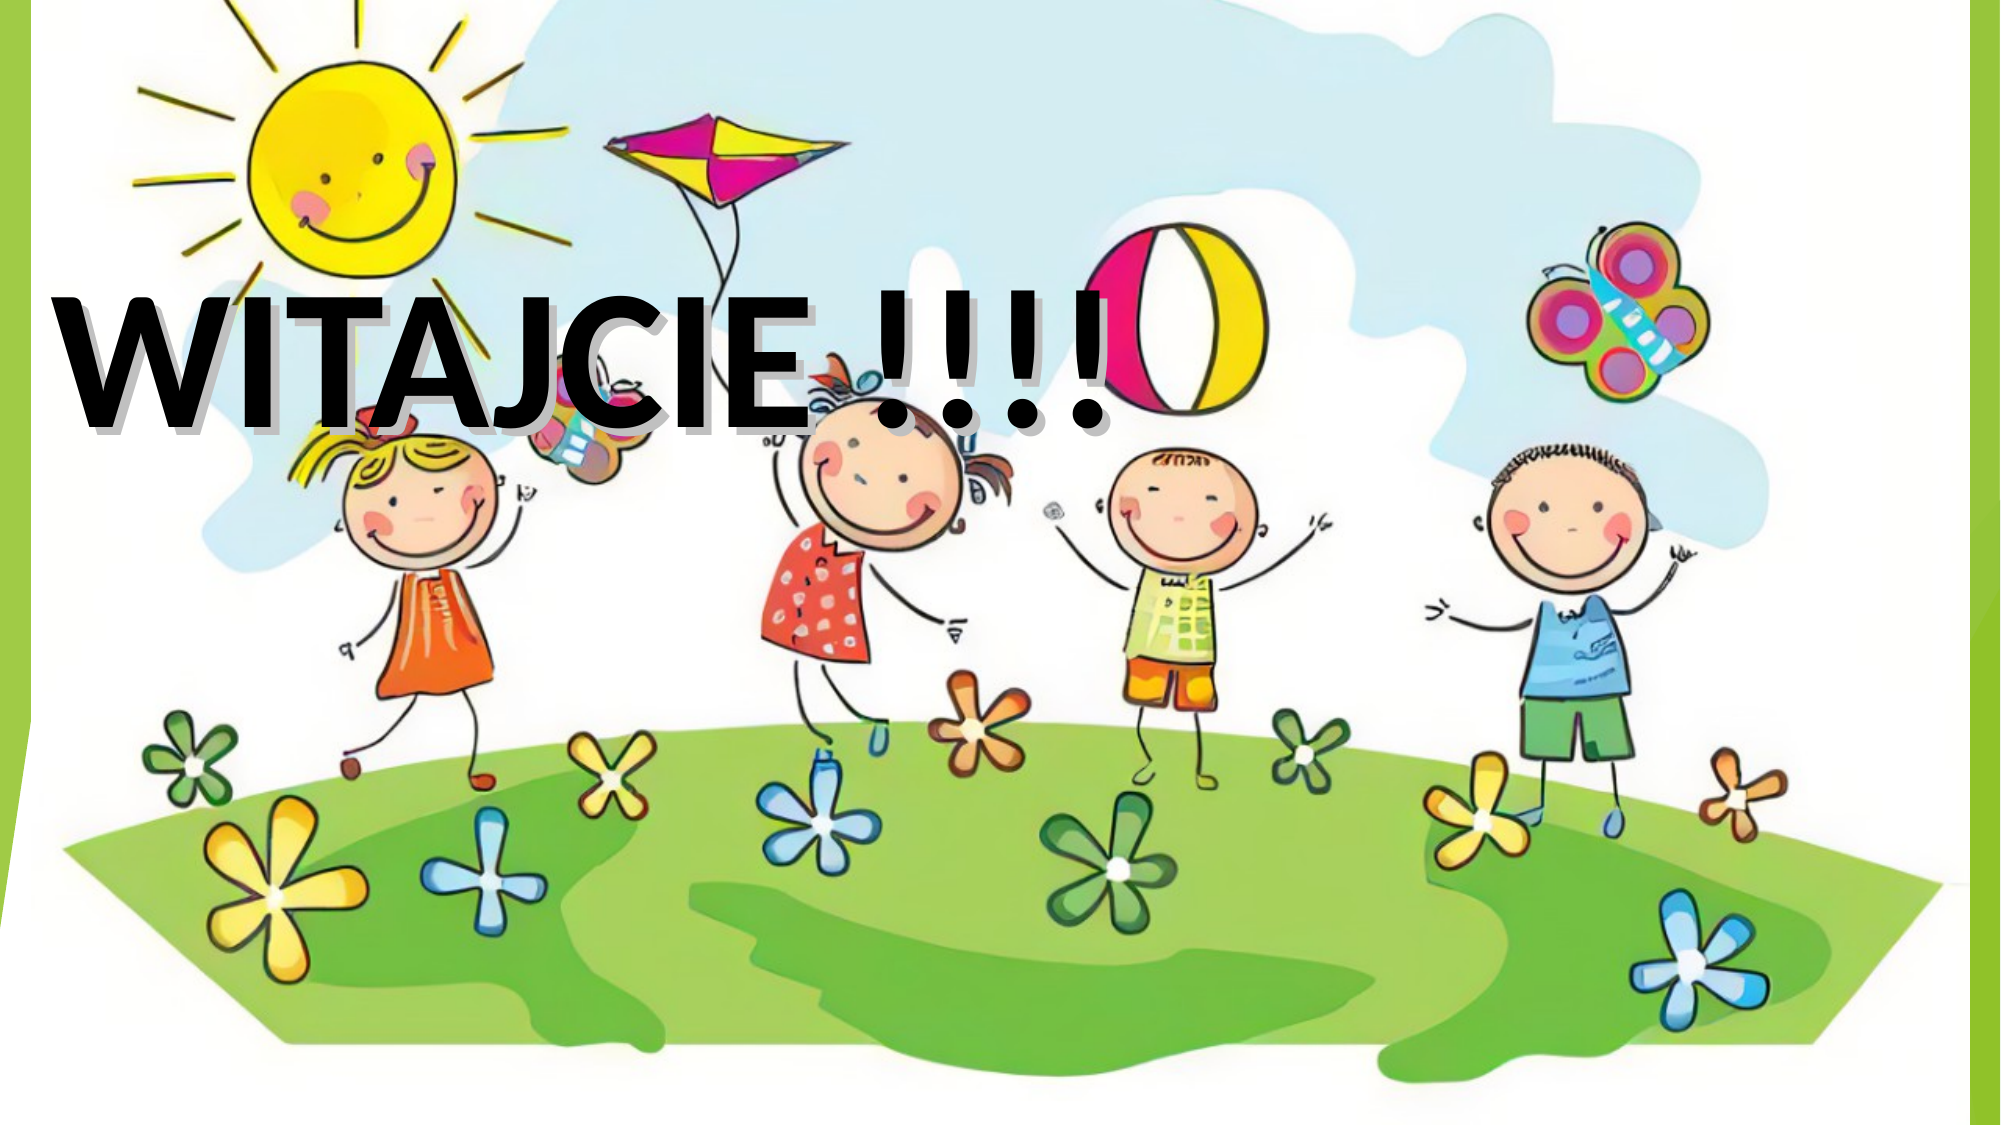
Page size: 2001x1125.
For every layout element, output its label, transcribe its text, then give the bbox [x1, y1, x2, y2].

picture [31, 0, 1970, 1125]
text_box WITAJCIE !!!! [36, 220, 1136, 475]
